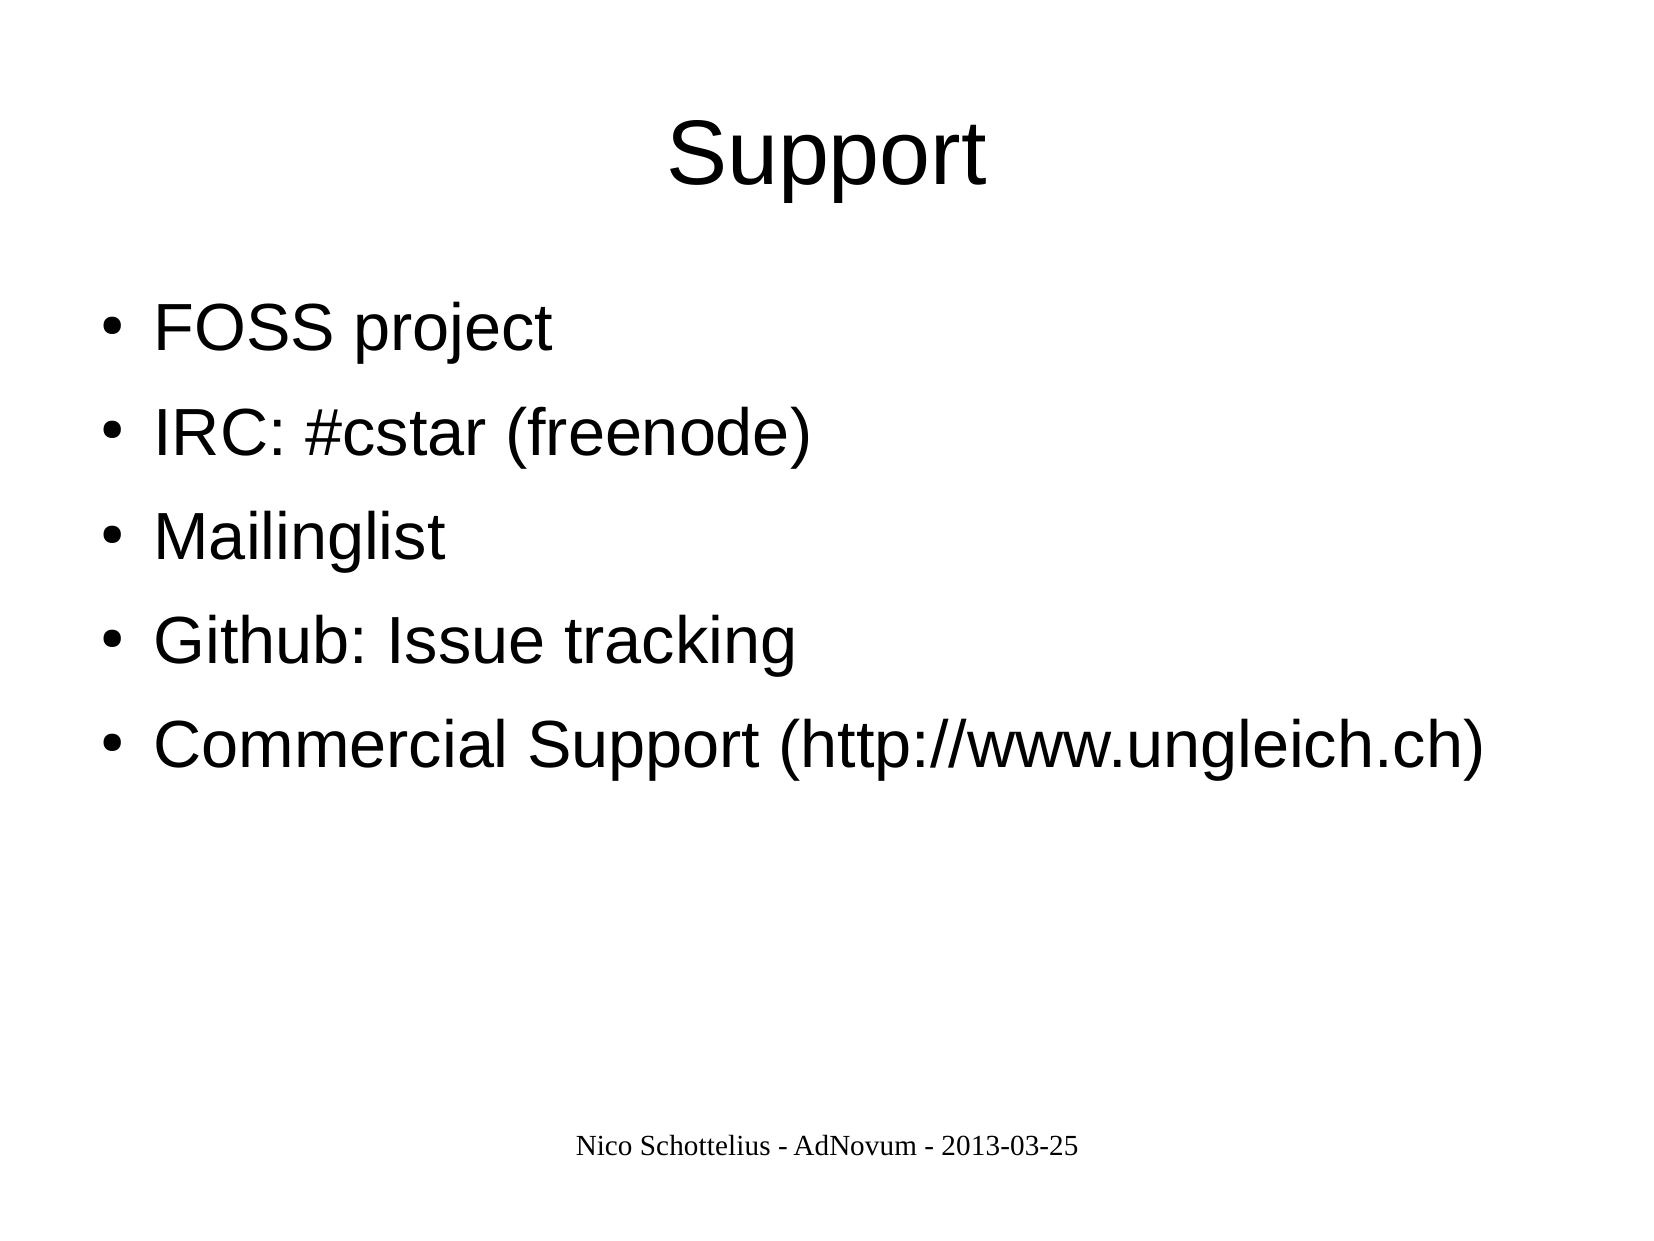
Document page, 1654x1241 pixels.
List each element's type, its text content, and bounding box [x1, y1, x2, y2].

list FOSS project IRC: #cstar (freenode) Mailinglist Github: Issue tracking Commercial Support (http://www.ungleich.ch) [82, 290, 1538, 886]
title Support [82, 49, 1571, 257]
